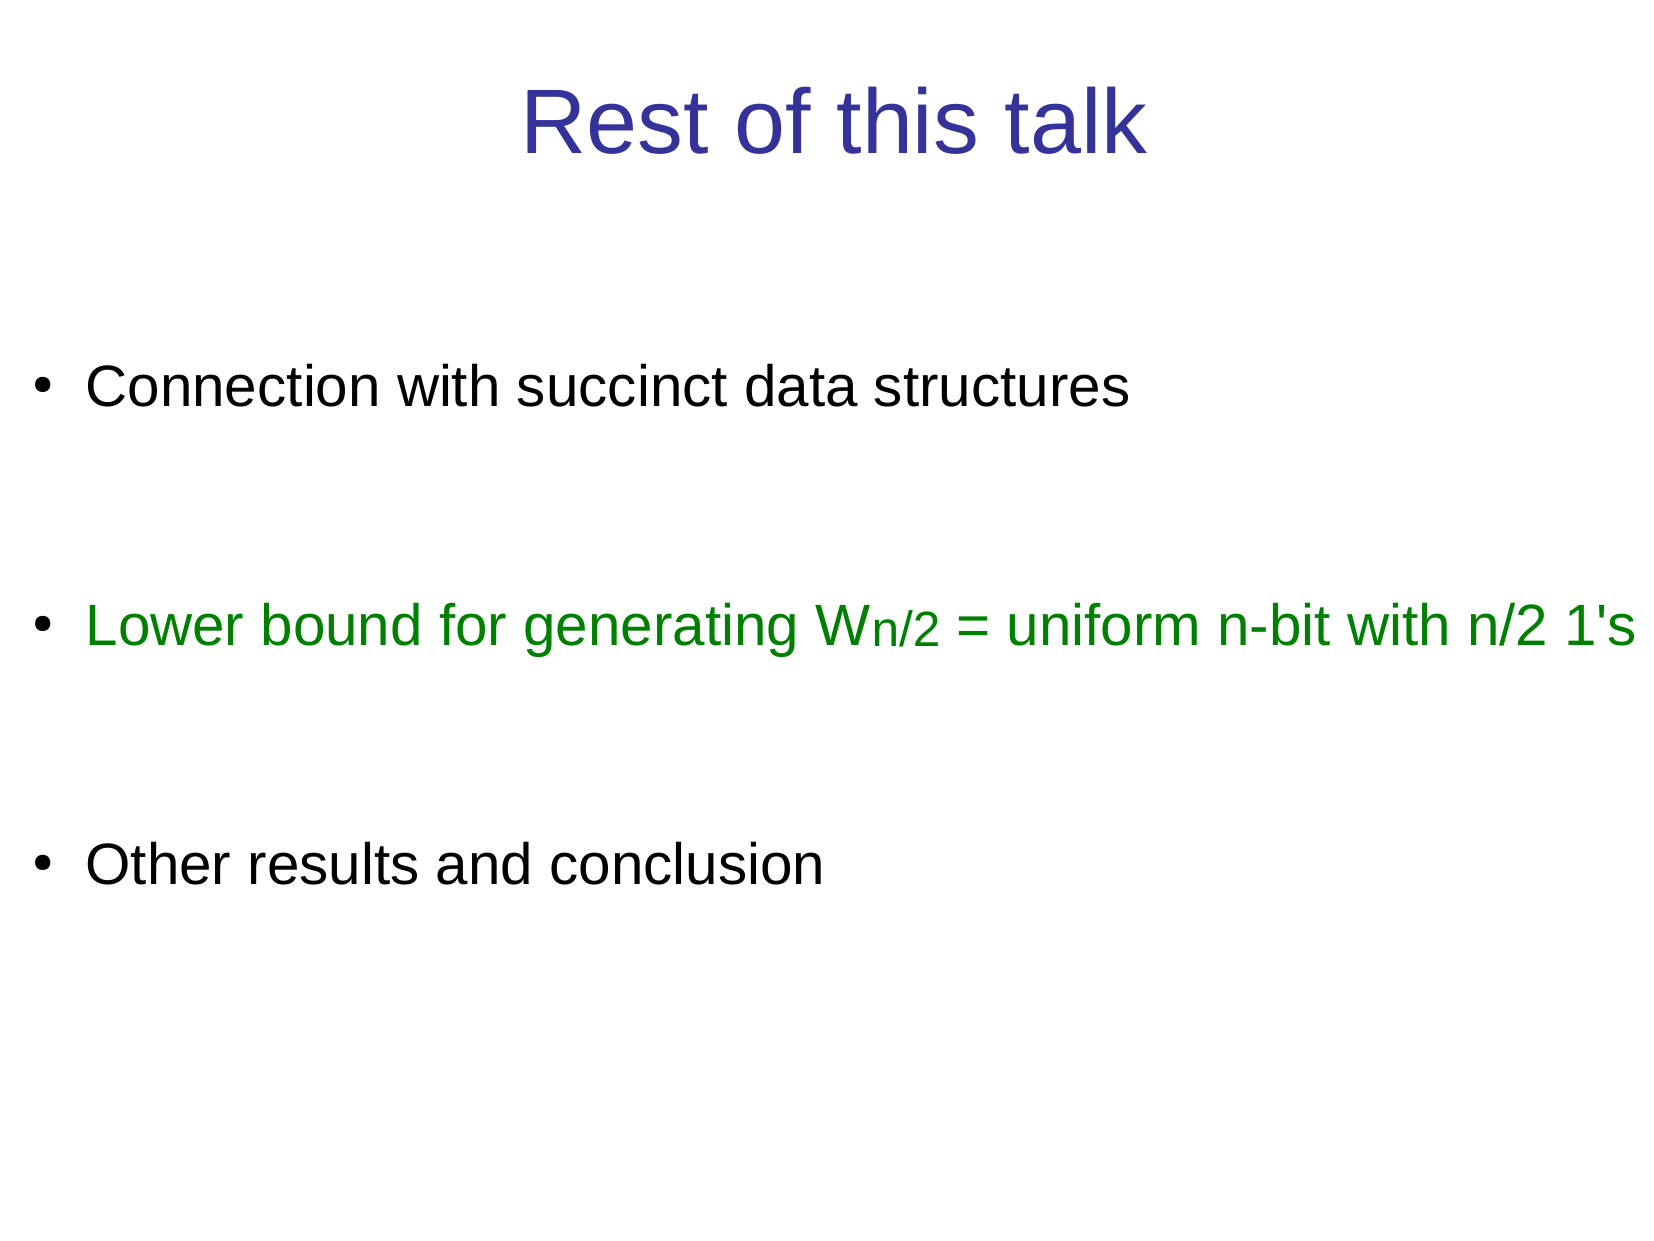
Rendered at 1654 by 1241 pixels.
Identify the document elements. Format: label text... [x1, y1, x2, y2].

list Connection with succinct data structures Lower bound for generating Wn/2 = uniform n-bit with n/2 1's Other results and conclusion [0, 187, 1654, 1241]
title Rest of this talk [131, 18, 1538, 226]
